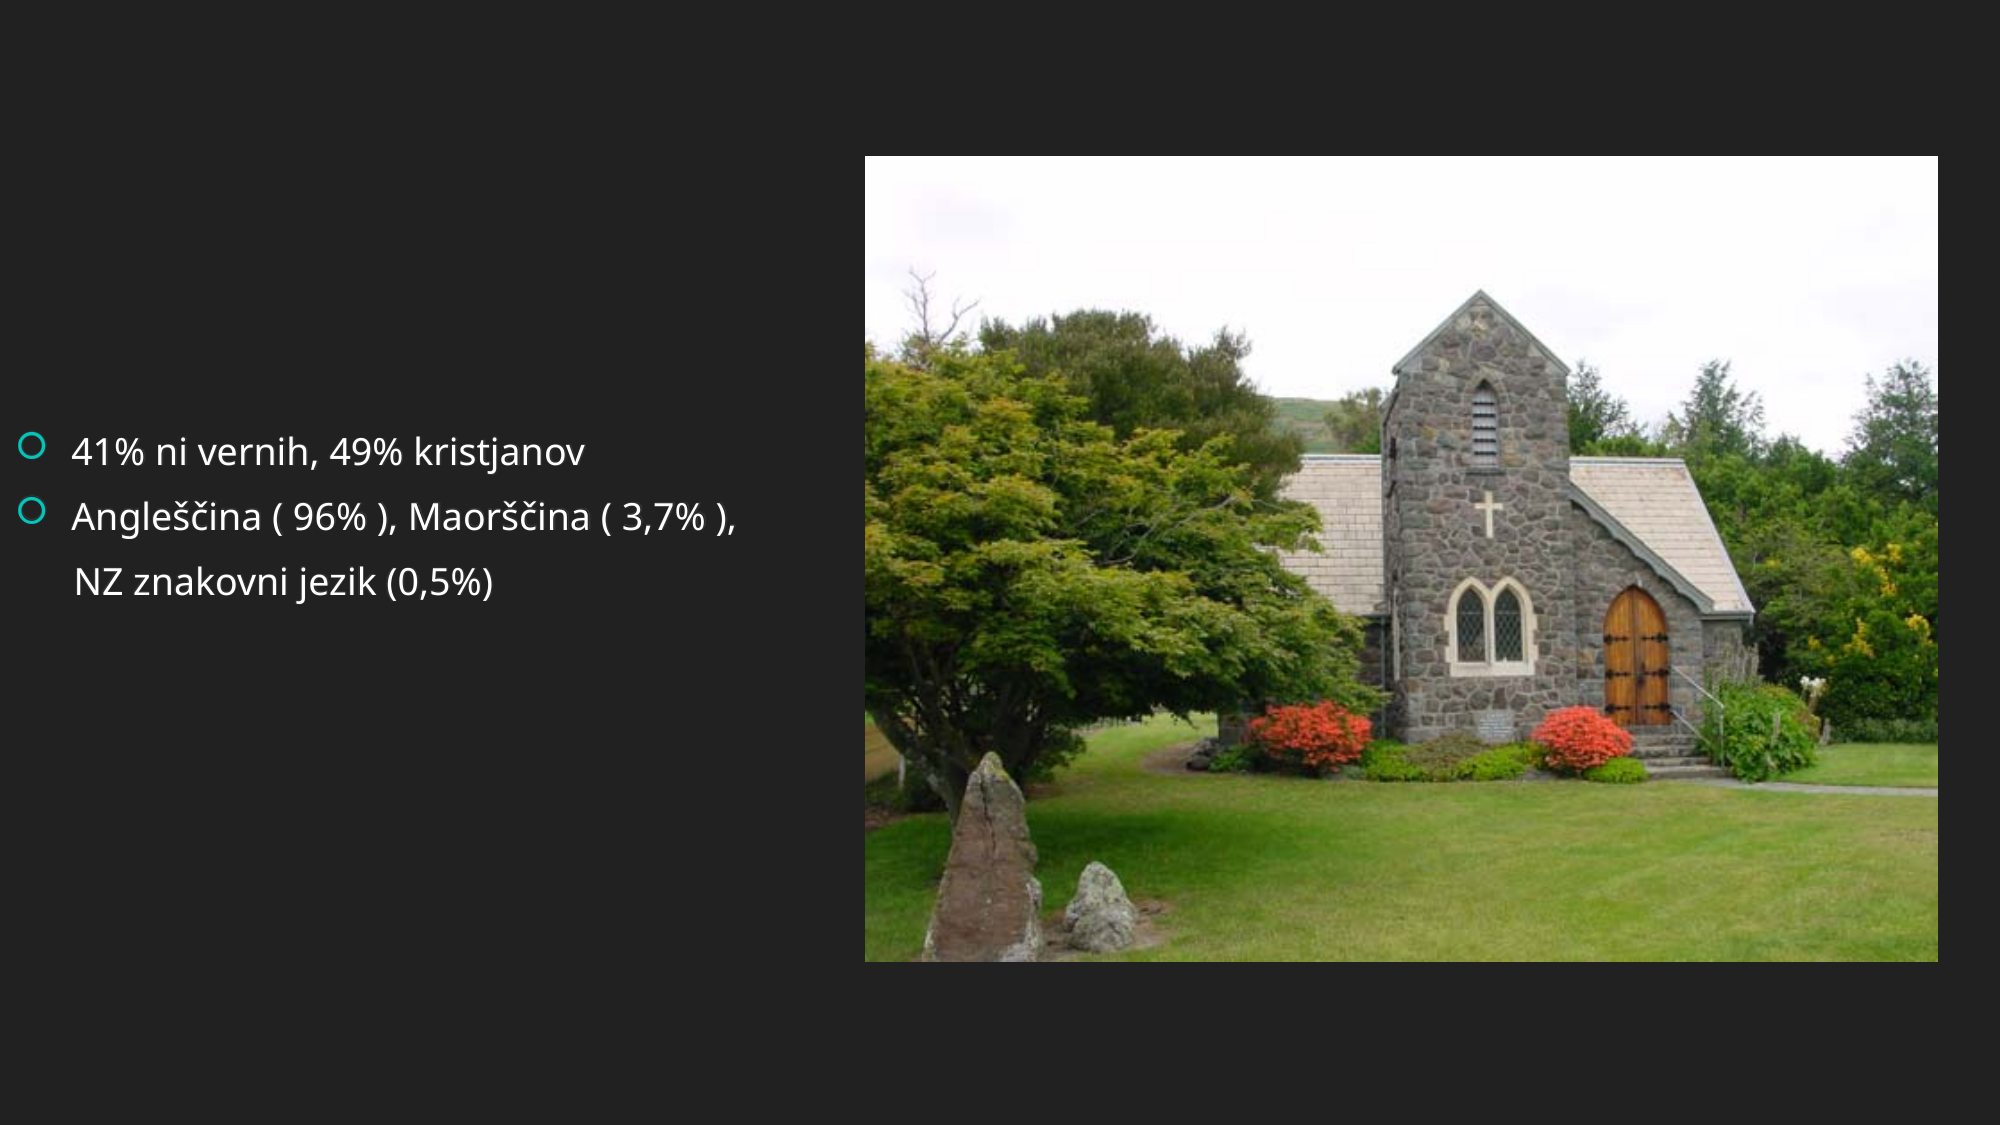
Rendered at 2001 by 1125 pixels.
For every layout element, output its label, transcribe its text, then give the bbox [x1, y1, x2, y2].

picture [865, 156, 1938, 962]
list 41% ni vernih, 49% kristjanov Angleščina ( 96% ), Maorščina ( 3,7% ), NZ znakovni jezik (0,5%) [0, 420, 1732, 1018]
